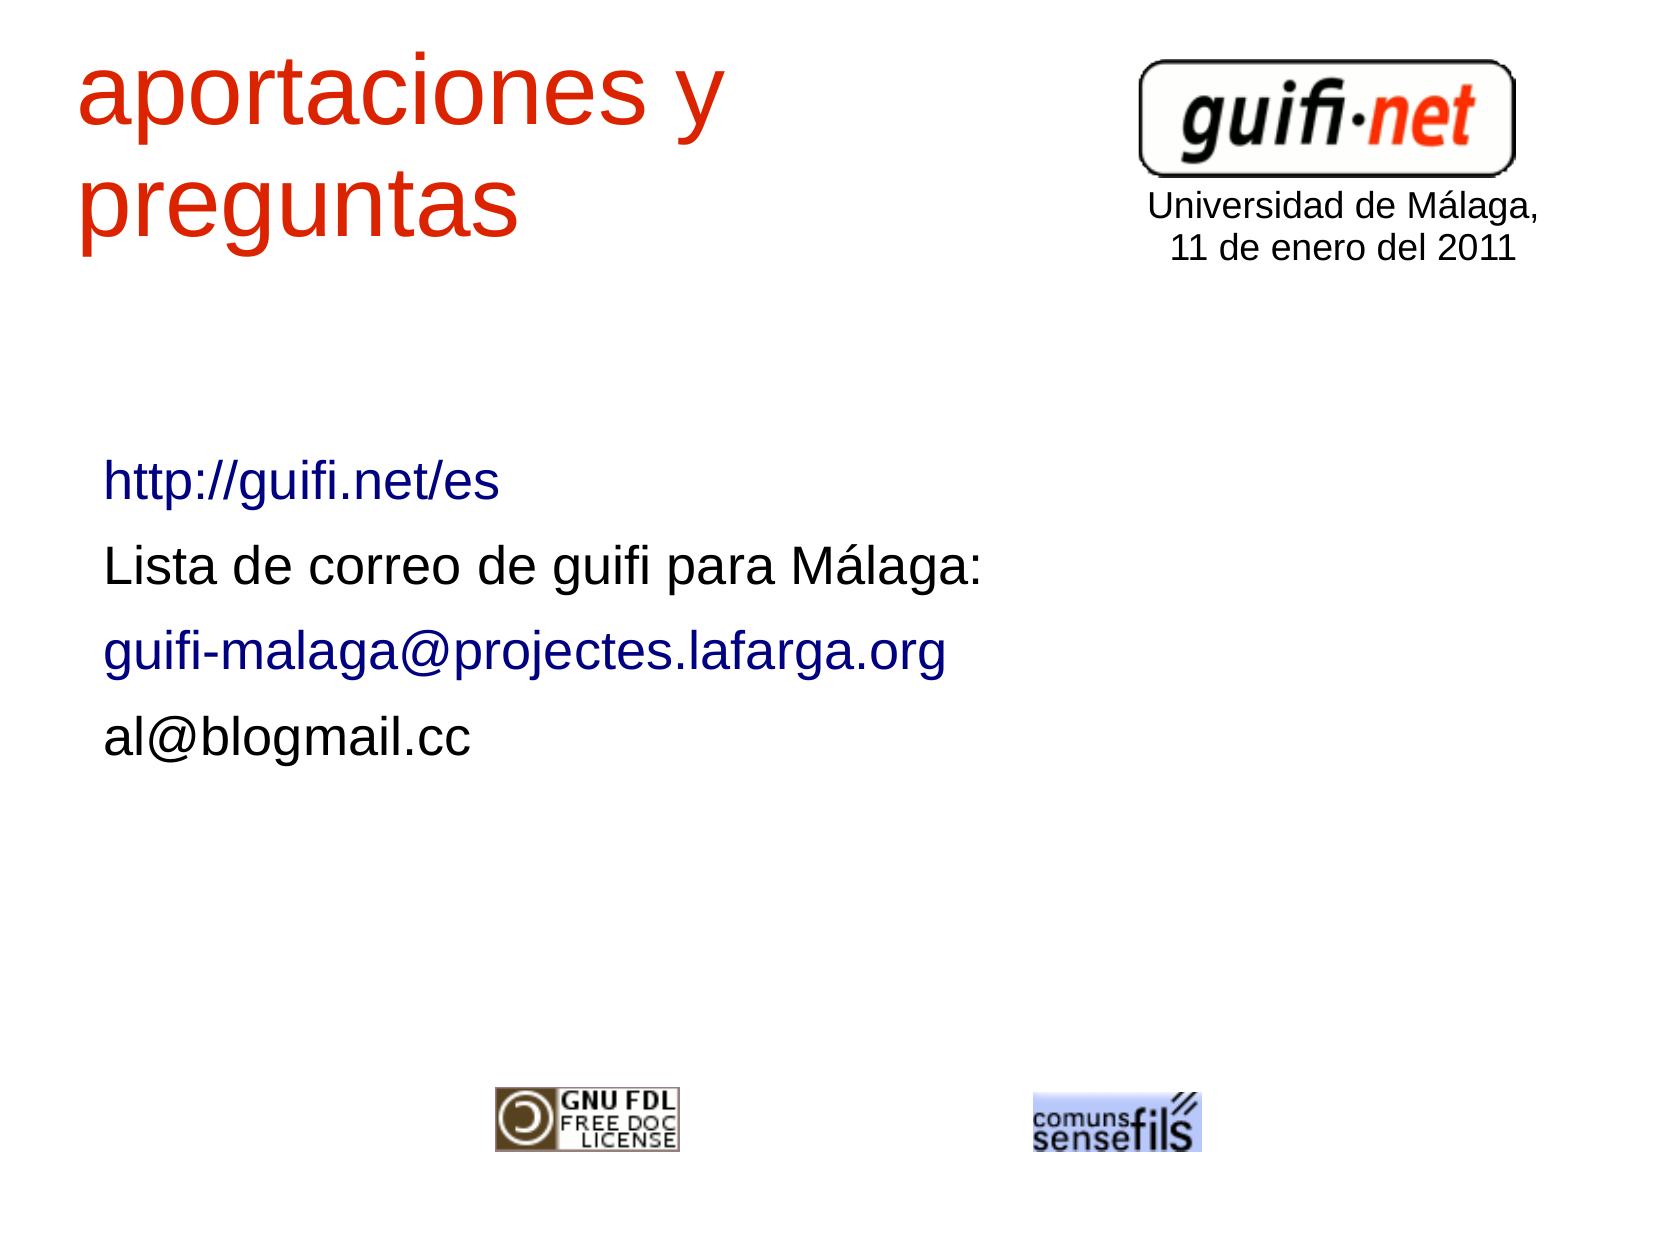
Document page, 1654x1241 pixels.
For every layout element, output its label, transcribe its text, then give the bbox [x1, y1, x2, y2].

title aportaciones y preguntas [76, 34, 1093, 258]
text_box Universidad de Málaga, 11 de enero del 2011 [1033, 177, 1654, 277]
text_box http://guifi.net/es Lista de correo de guifi para Málaga: guifi-malaga@projectes.lafarga.org al@blogmail.cc [88, 442, 1477, 775]
picture [1033, 1092, 1202, 1152]
picture [1137, 59, 1516, 177]
picture [495, 1087, 680, 1152]
